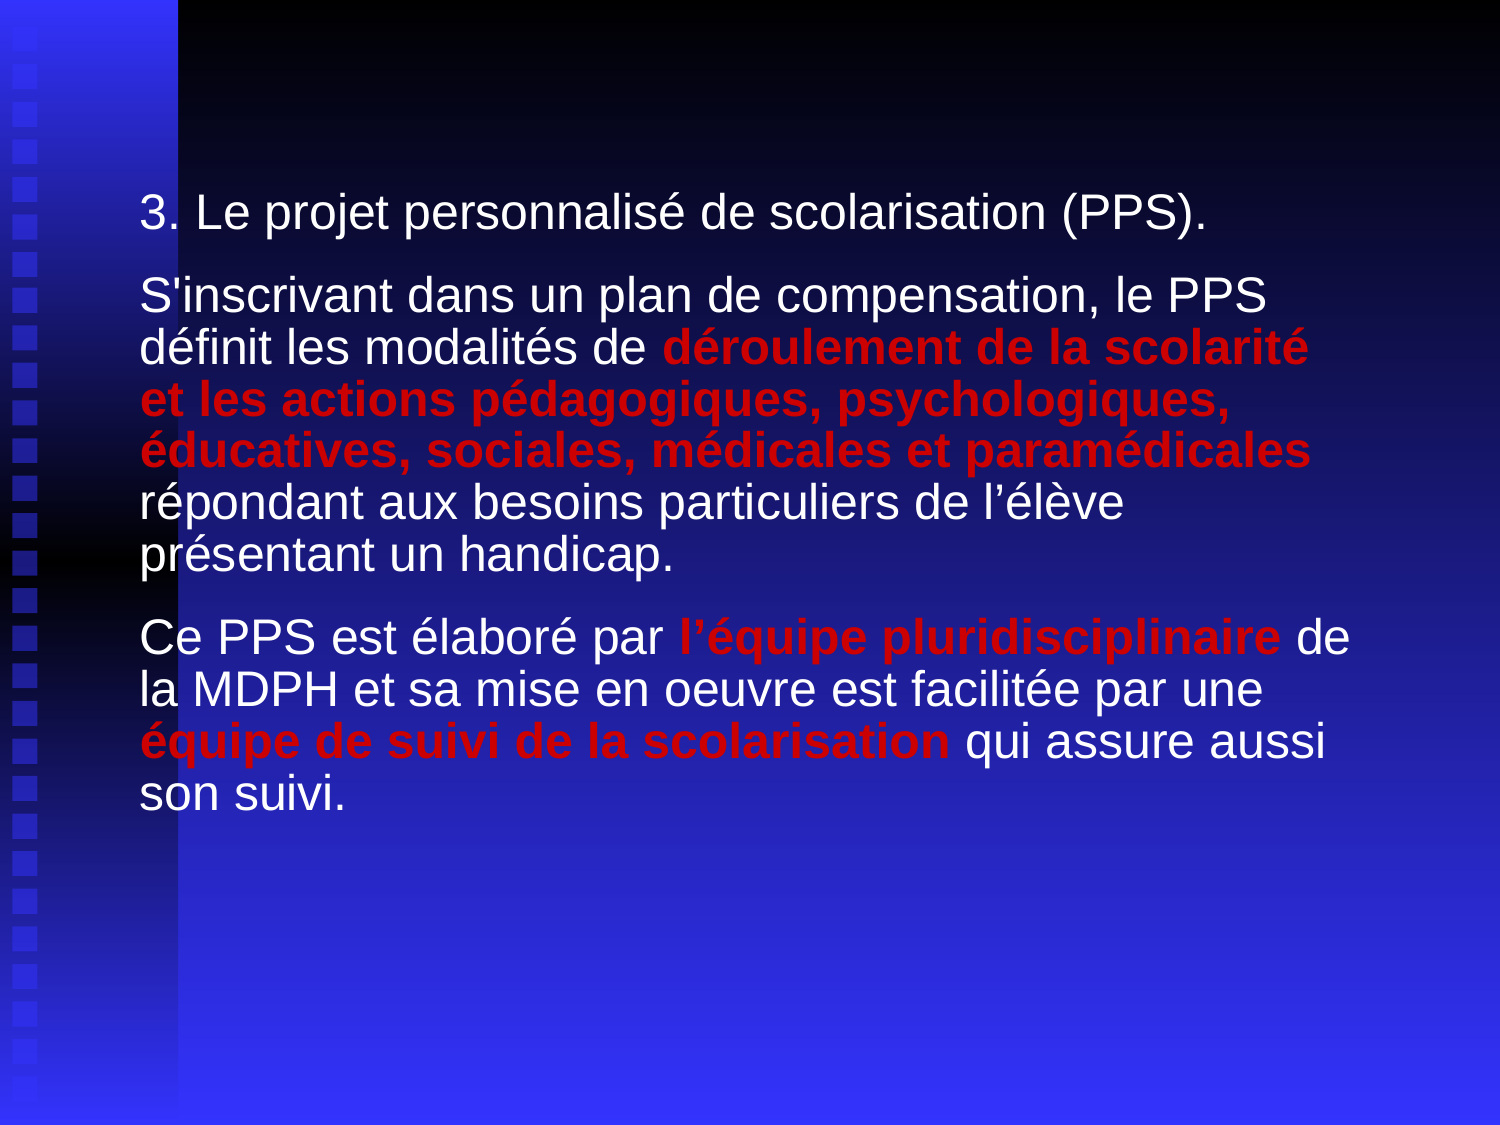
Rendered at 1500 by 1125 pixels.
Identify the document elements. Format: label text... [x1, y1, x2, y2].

text_box 3. Le projet personnalisé de scolarisation (PPS). S'inscrivant dans un plan de compensation, le PPS définit les modalités de déroulement de la scolarité et les actions pédagogiques, psychologiques, éducatives, sociales, médicales et paramédicales répondant aux besoins particuliers de l’élève présentant un handicap. Ce PPS est élaboré par l’équipe pluridisciplinaire de la MDPH et sa mise en oeuvre est facilitée par une équipe de suivi de la scolarisation qui assure aussi son suivi. [125, 180, 1375, 829]
